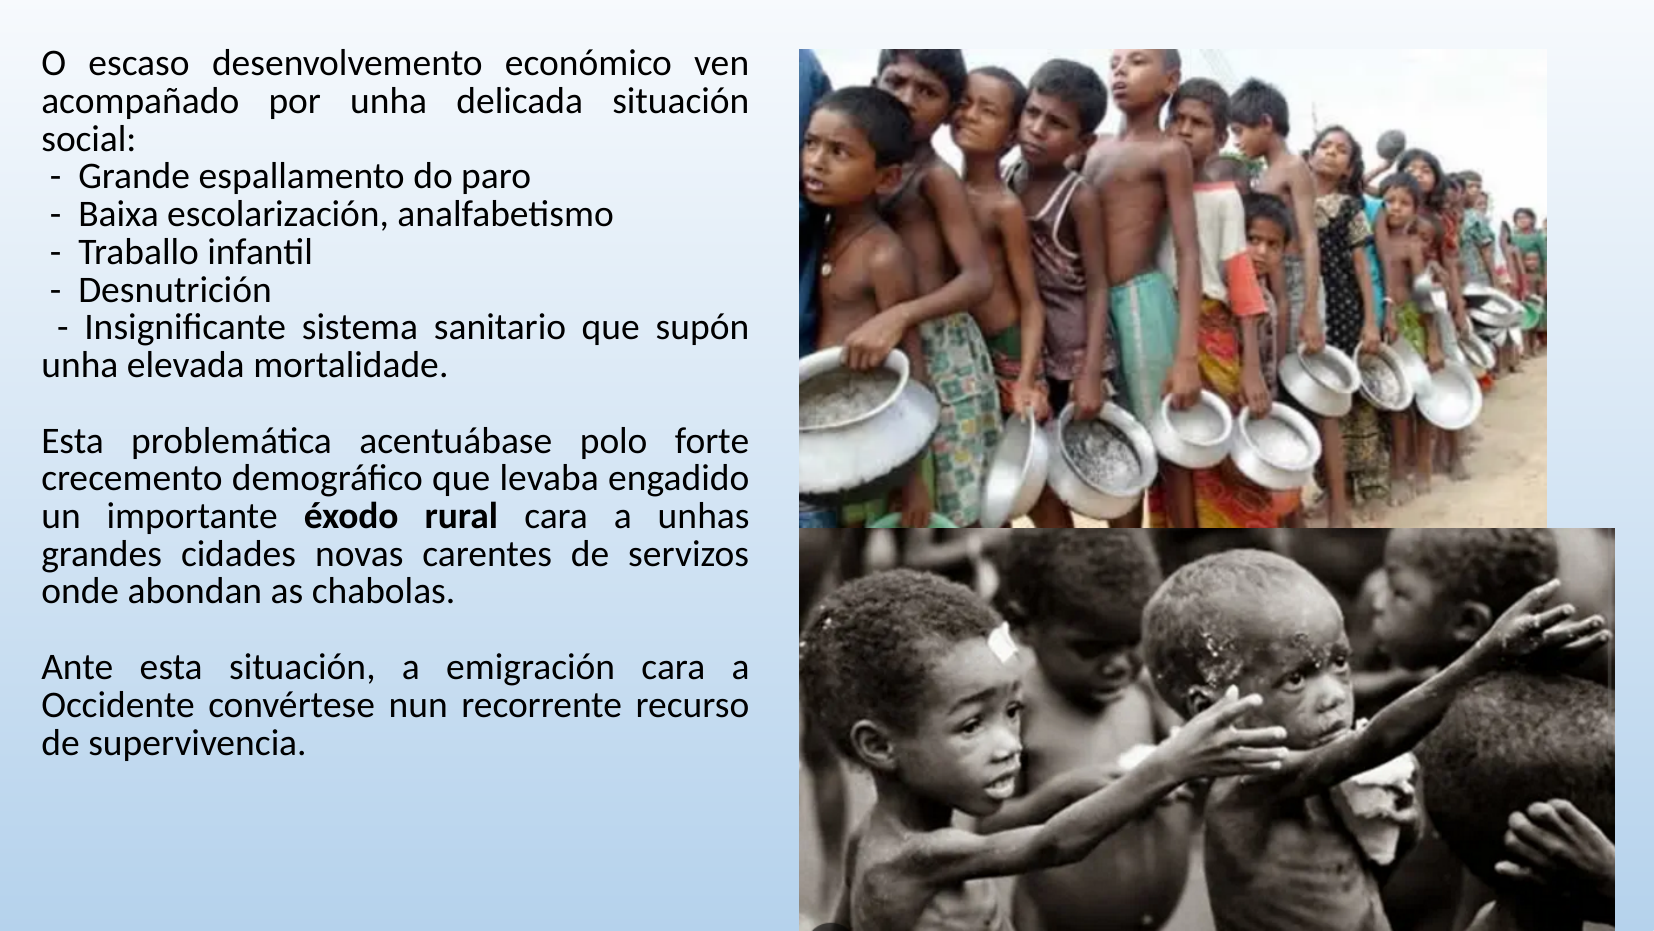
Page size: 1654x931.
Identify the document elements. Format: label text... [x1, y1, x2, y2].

text_box O escaso desenvolvemento económico ven acompañado por unha delicada situación social: - Grande espallamento do paro - Baixa escolarización, analfabetismo - Traballo infantil - Desnutrición - Insignificante sistema sanitario que supón unha elevada mortalidade. Esta problemática acentuábase polo forte crecemento demográfico que levaba engadido un importante éxodo rural cara a unhas grandes cidades novas carentes de servizos onde abondan as chabolas. Ante esta situación, a emigración cara a Occidente convértese nun recorrente recurso de supervivencia. [26, 39, 766, 919]
picture [799, 50, 1615, 931]
